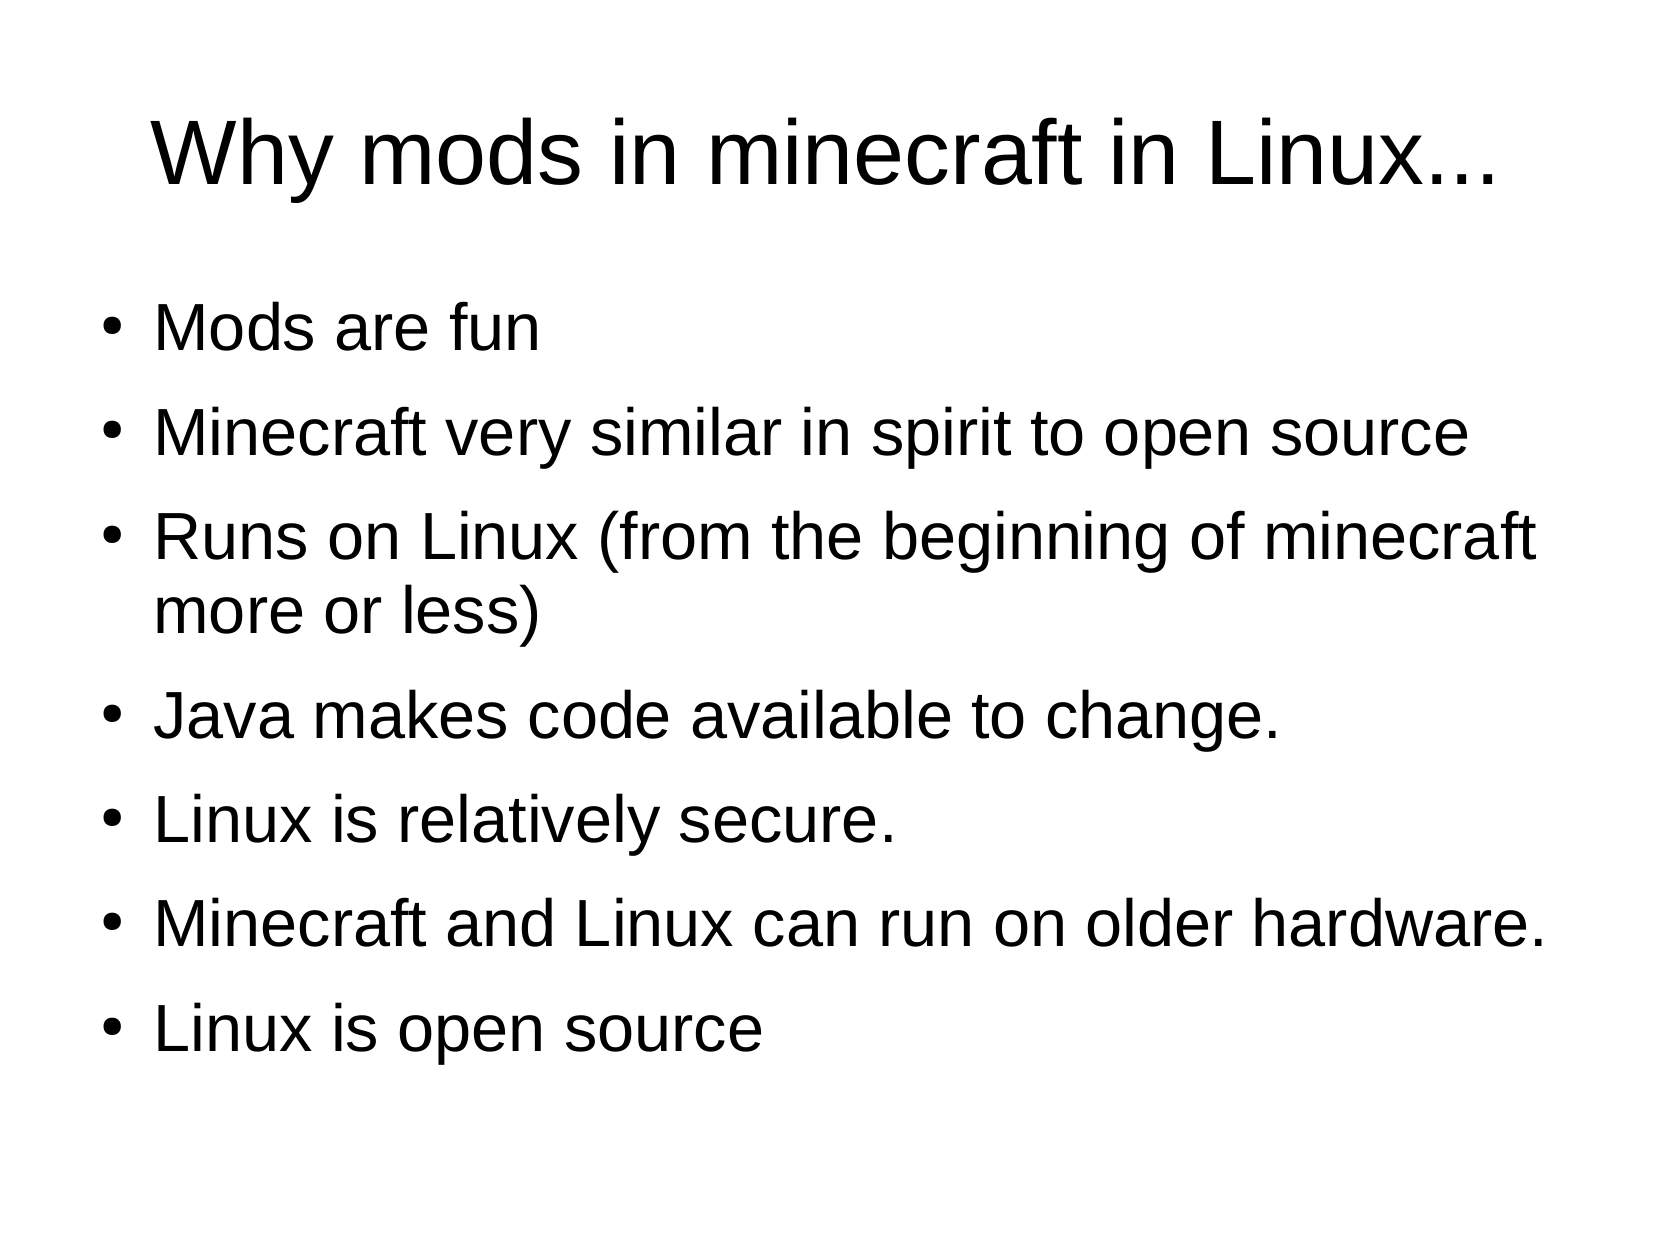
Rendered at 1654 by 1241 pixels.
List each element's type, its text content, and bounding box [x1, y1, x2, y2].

list Mods are fun Minecraft very similar in spirit to open source Runs on Linux (from the beginning of minecraft more or less) Java makes code available to change. Linux is relatively secure. Minecraft and Linux can run on older hardware. Linux is open source [82, 290, 1571, 1010]
title Why mods in minecraft in Linux... [82, 49, 1571, 257]
